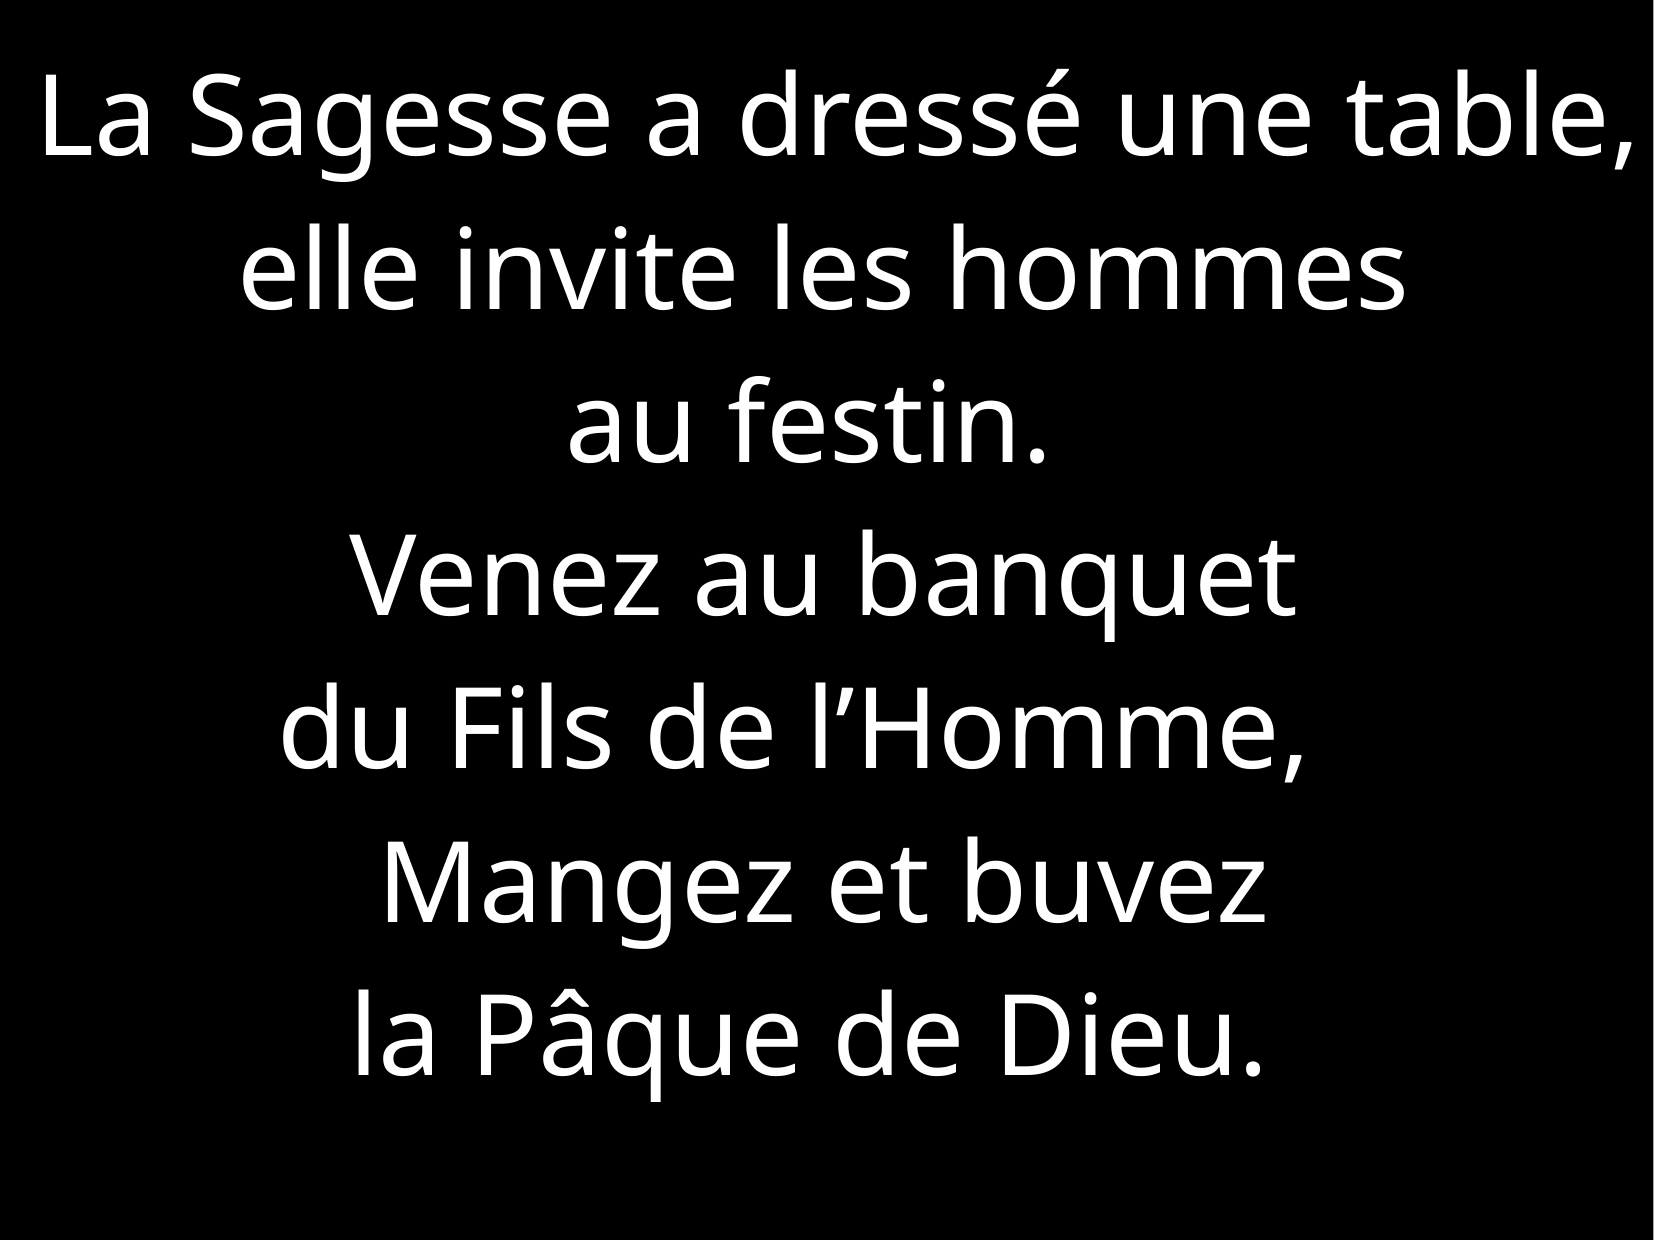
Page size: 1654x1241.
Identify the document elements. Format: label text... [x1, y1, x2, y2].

subtitle La Sagesse a dressé une table, elle invite les hommes au festin. Venez au banquet du Fils de l’Homme, Mangez et buvez la Pâque de Dieu. [23, 0, 1654, 1200]
